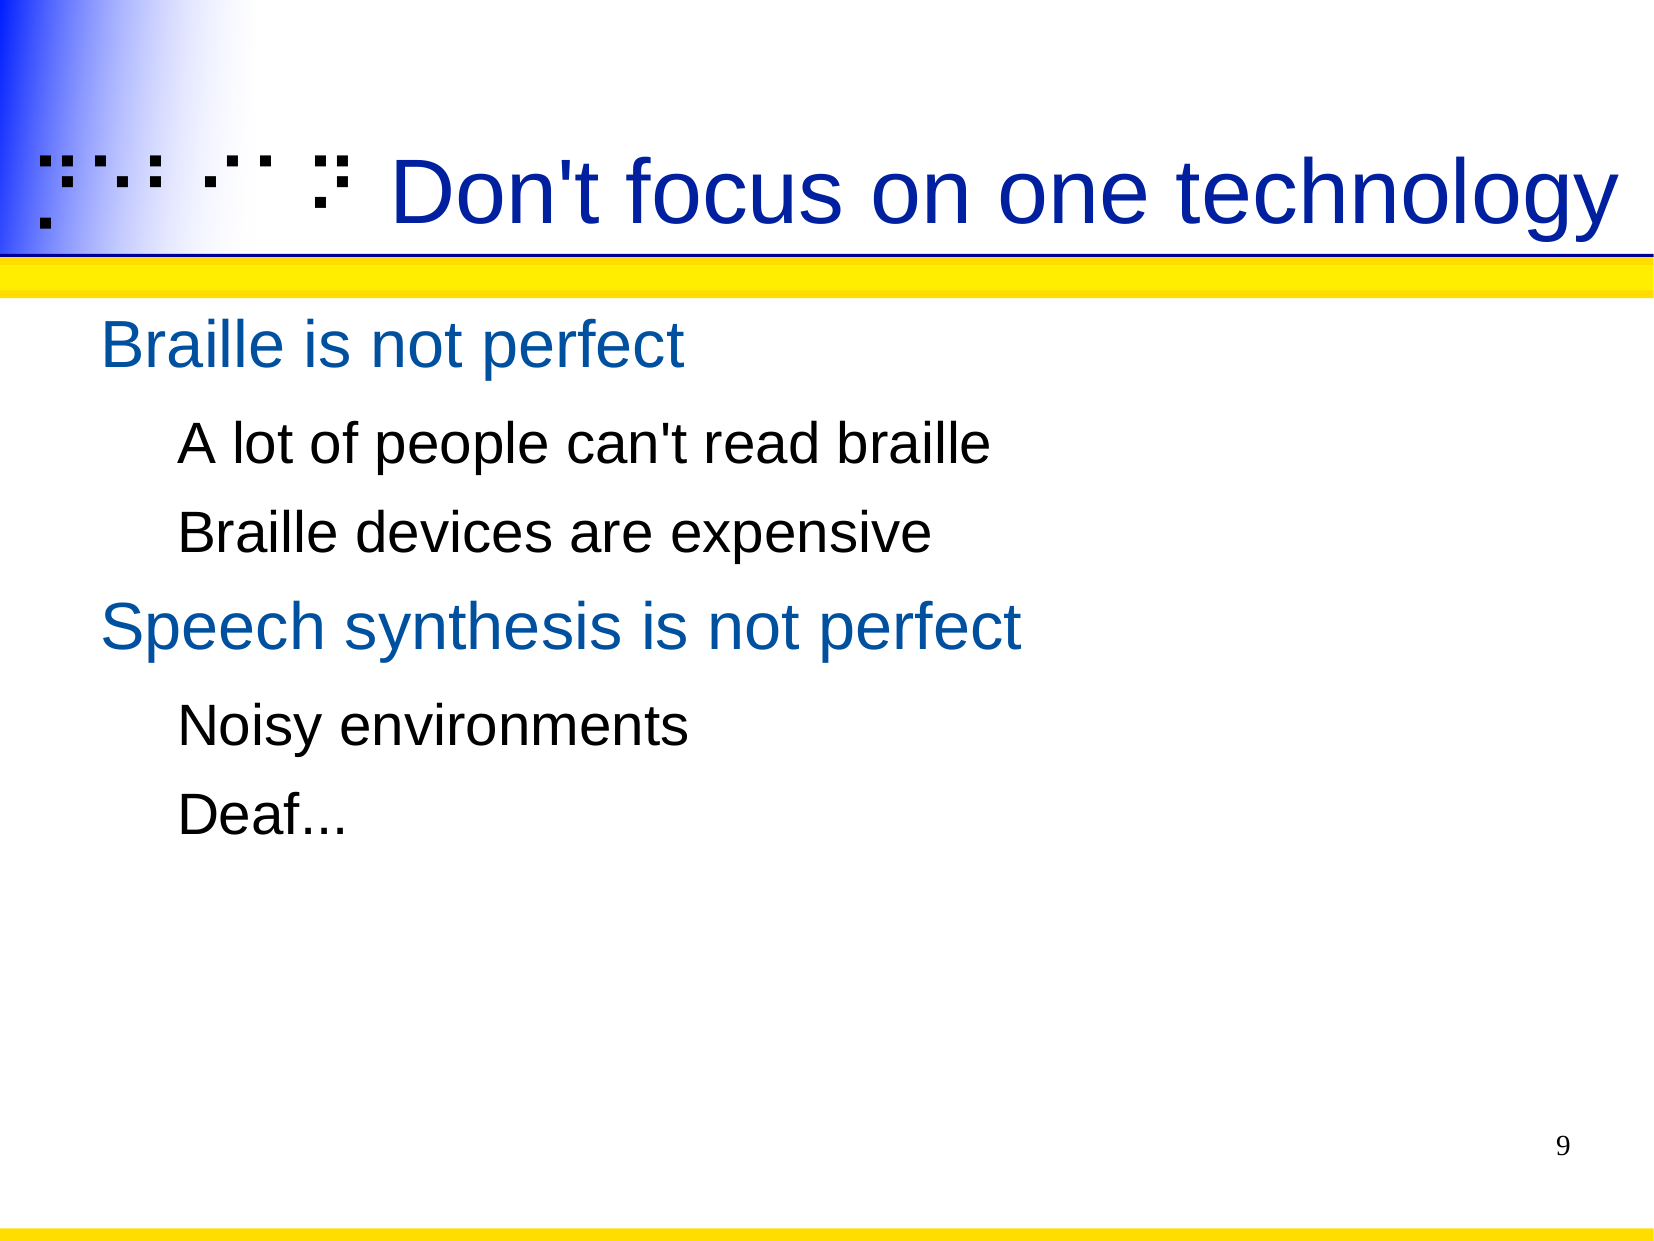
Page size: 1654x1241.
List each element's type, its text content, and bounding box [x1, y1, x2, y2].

title Don't focus on one technology [336, 134, 1622, 250]
list Braille is not perfect A lot of people can't read braille Braille devices are expensive Speech synthesis is not perfect Noisy environments Deaf... [82, 307, 1571, 1111]
